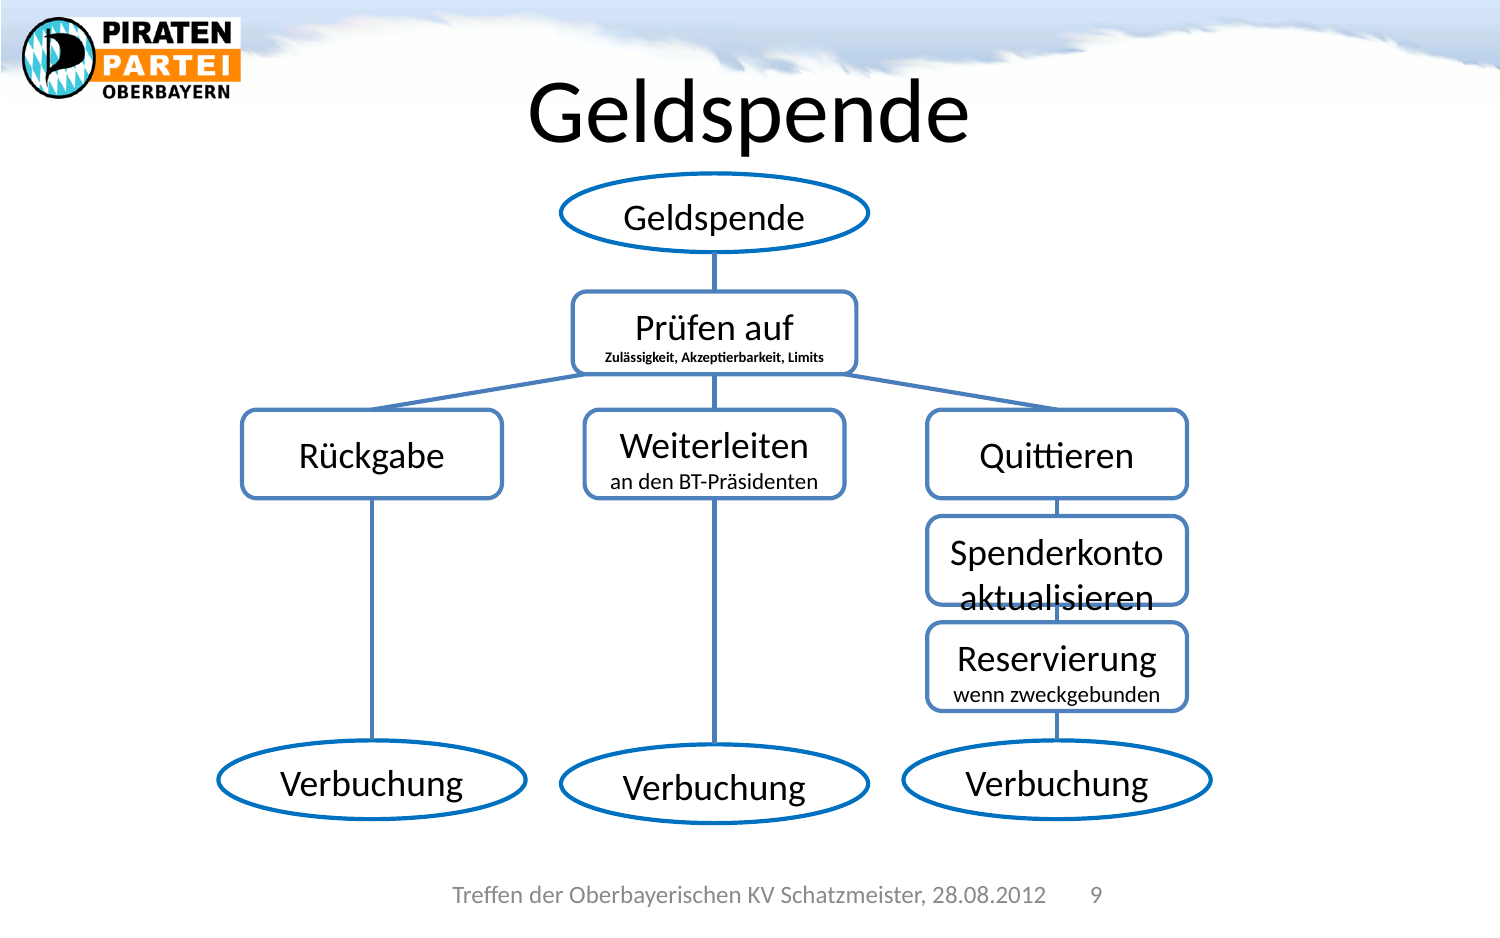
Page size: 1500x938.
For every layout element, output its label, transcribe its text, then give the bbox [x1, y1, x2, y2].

text_box Verbuchung [218, 740, 526, 820]
text_box Spenderkonto aktualisieren [927, 516, 1188, 605]
text_box Rückgabe [242, 409, 502, 499]
text_box Weiterleiten an den BT-Präsidenten [584, 409, 845, 499]
text_box Verbuchung [560, 744, 869, 824]
text_box [1074, 868, 1426, 919]
text_box Quittieren [927, 409, 1188, 499]
text_box Treffen der Oberbayerischen KV Schatzmeister, 28.08.2012 [76, 868, 1074, 919]
text_box Prüfen auf Zulässigkeit, Akzeptierbarkeit, Limits [572, 291, 857, 375]
title Geldspende [75, 37, 1426, 174]
text_box Verbuchung [903, 740, 1211, 820]
text_box Reservierung wenn zweckgebunden [927, 622, 1188, 711]
text_box Geldspende [560, 173, 869, 253]
